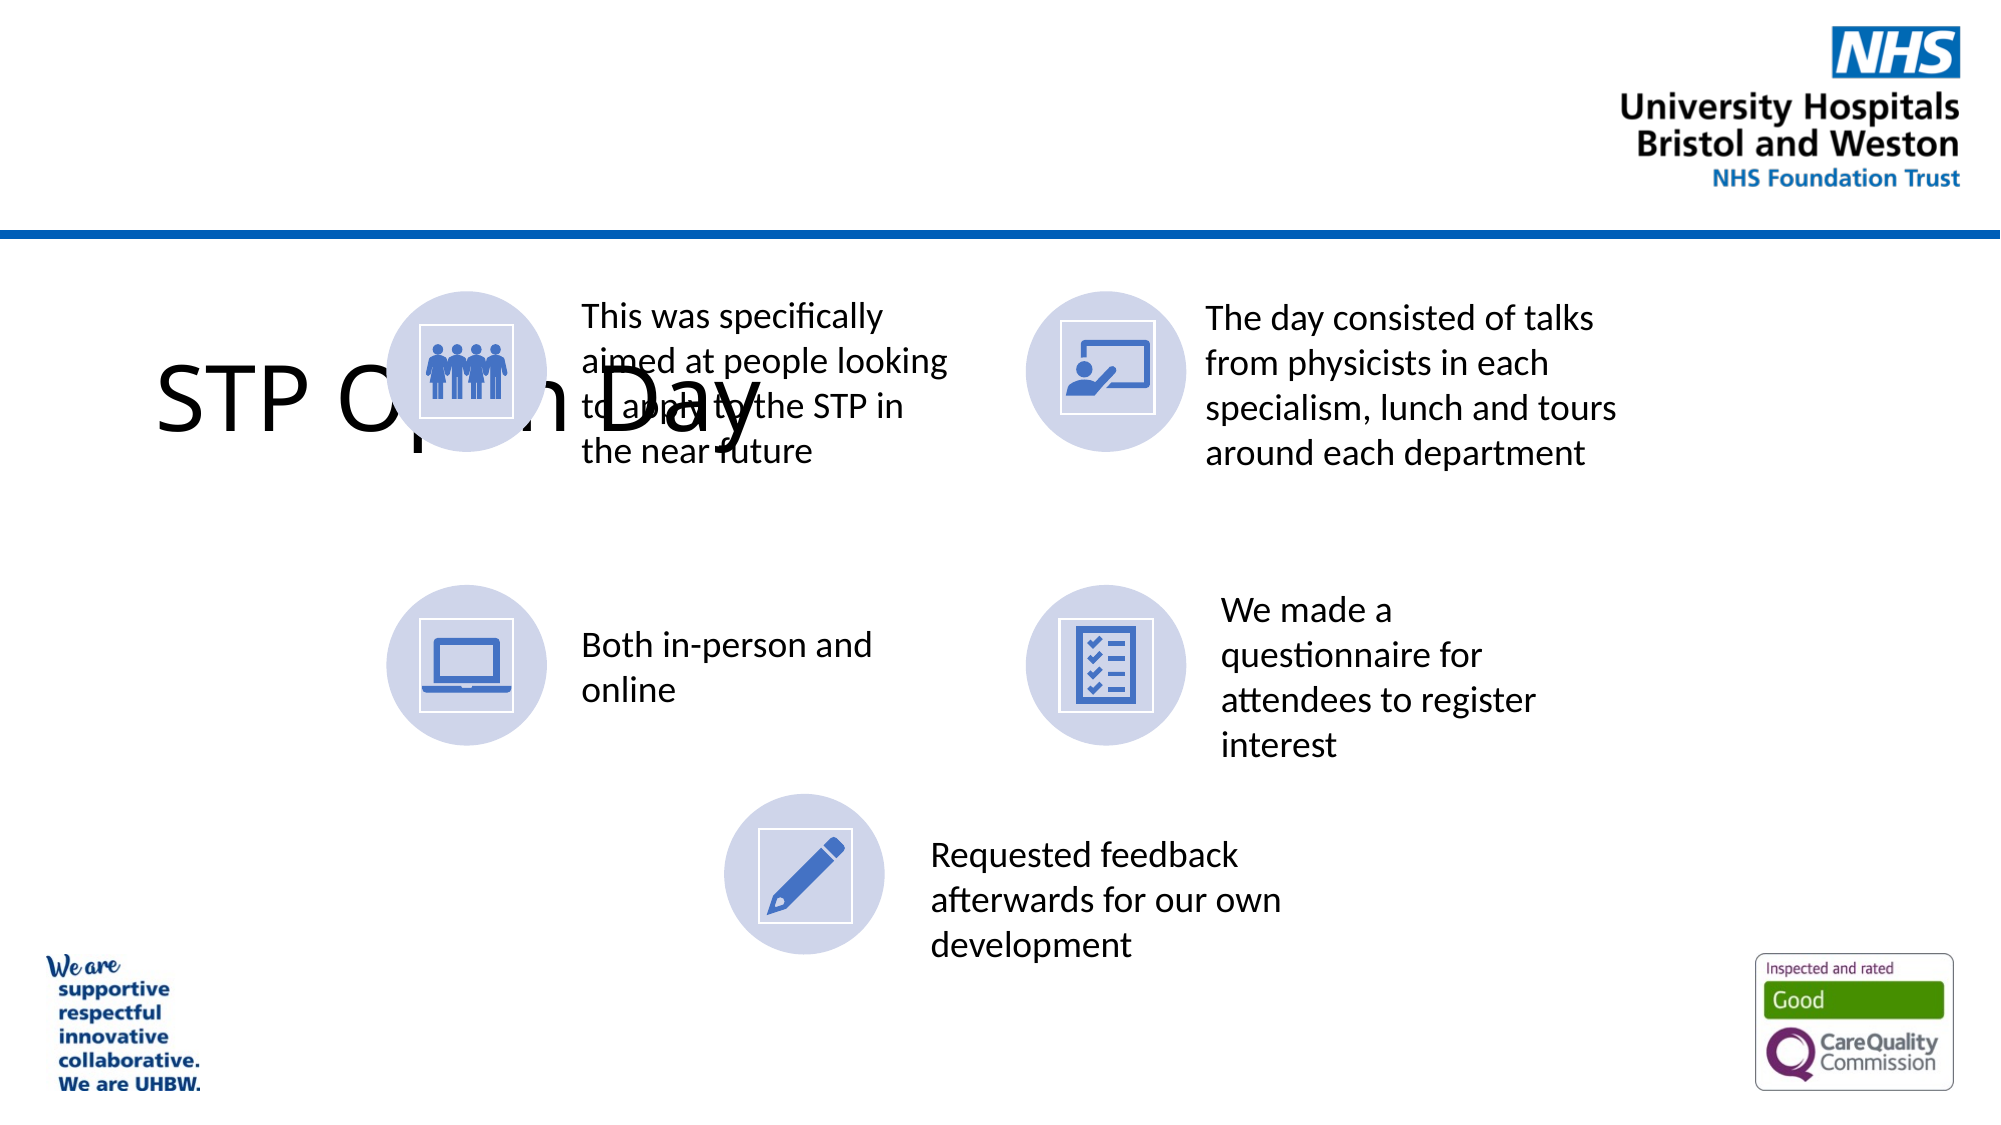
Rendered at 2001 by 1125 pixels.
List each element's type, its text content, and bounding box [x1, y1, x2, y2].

title STP Open Day [137, 38, 1863, 257]
text_box [1025, 291, 1187, 452]
text_box [386, 291, 547, 452]
text_box The day consisted of talks from physicists in each specialism, lunch and tours around each department [1205, 293, 1676, 454]
text_box [1025, 584, 1187, 746]
text_box Requested feedback afterwards for our own development [930, 816, 1310, 978]
text_box [724, 793, 885, 955]
text_box Both in-person and online [581, 584, 960, 746]
text_box [386, 584, 547, 746]
text_box We made a questionnaire for attendees to register interest [1220, 584, 1600, 746]
text_box This was specifically aimed at people looking to apply to the STP in the near future [581, 291, 960, 452]
